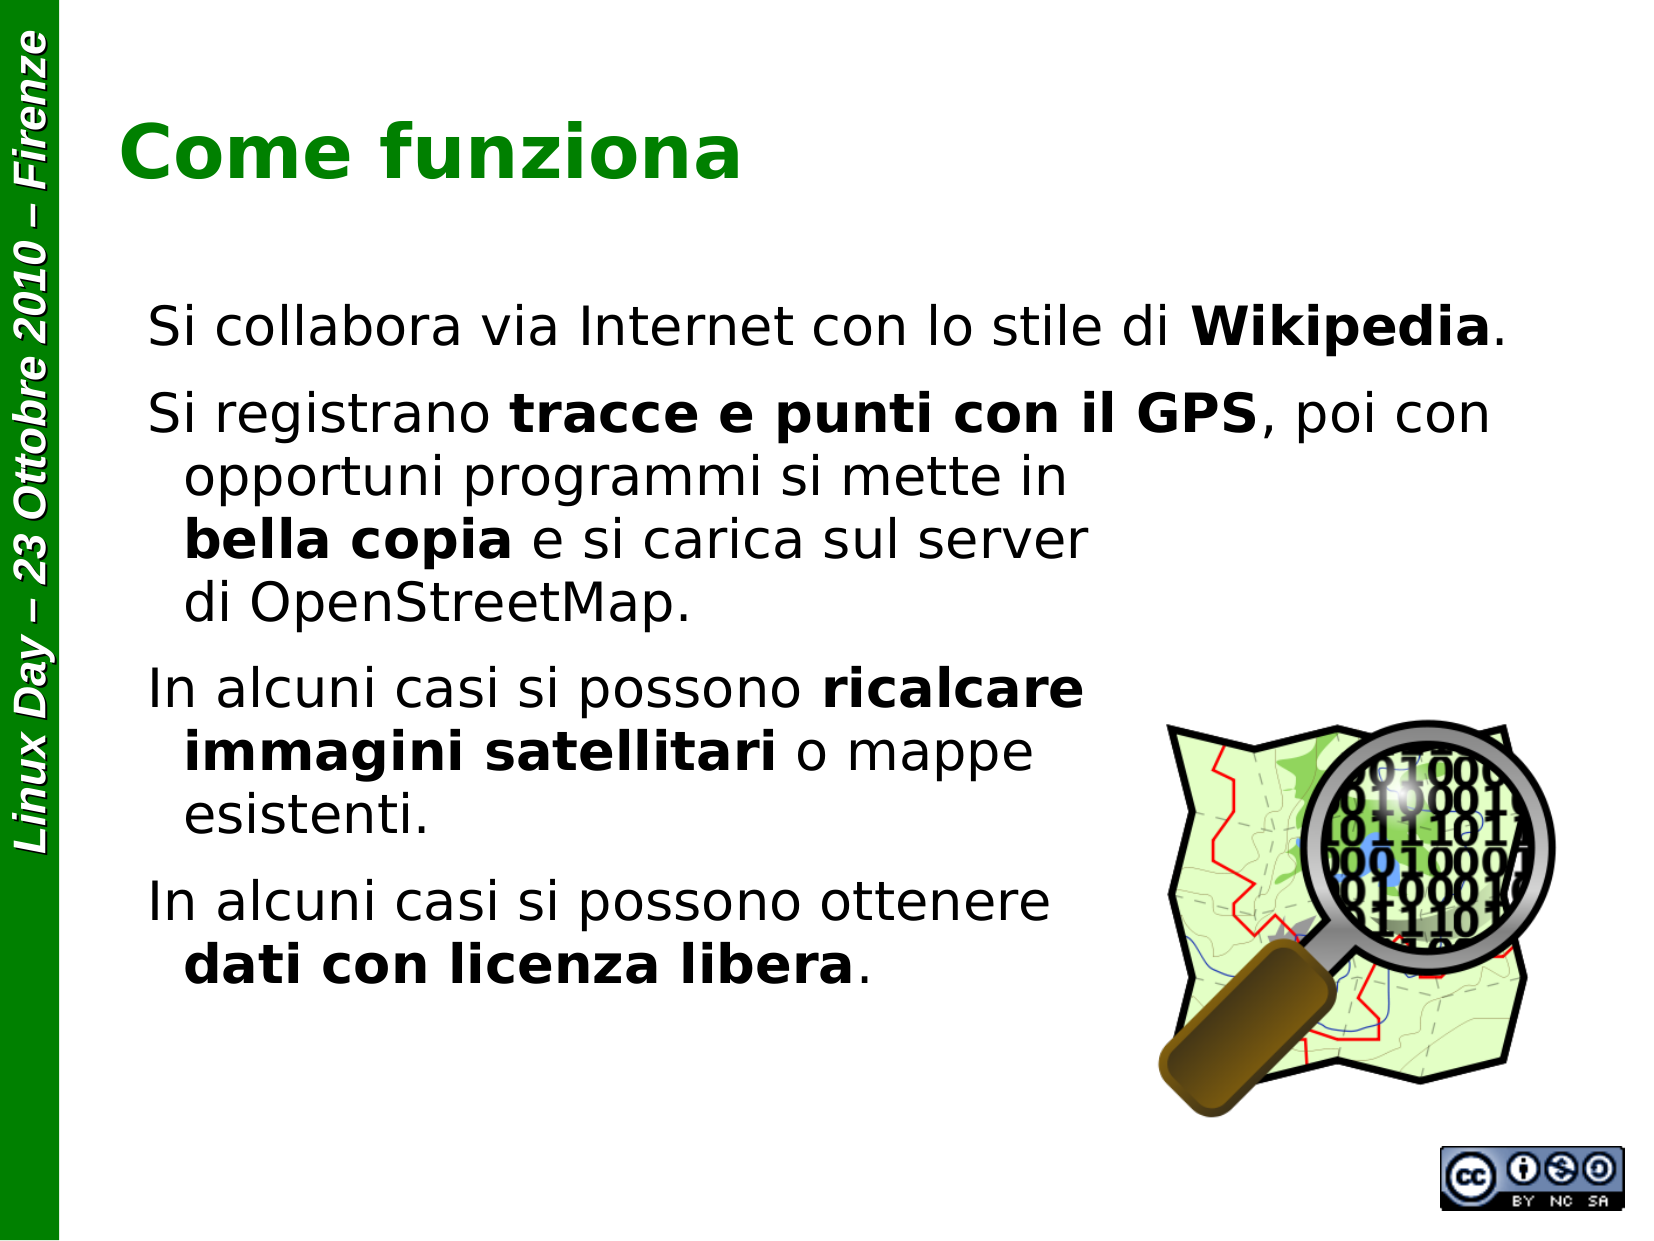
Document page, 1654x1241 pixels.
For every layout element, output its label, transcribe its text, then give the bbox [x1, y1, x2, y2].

picture [1440, 1146, 1625, 1211]
list Si collabora via Internet con lo stile di Wikipedia. Si registrano tracce e punti con il GPS, poi con opportuni programmi si mette in bella copia e si carica sul server di OpenStreetMap. In alcuni casi si possono ricalcare immagini satellitari o mappe esistenti. In alcuni casi si possono ottenere dati con licenza libera. [147, 295, 1565, 1123]
picture [1151, 708, 1565, 1123]
title Come funziona [118, 56, 1565, 249]
